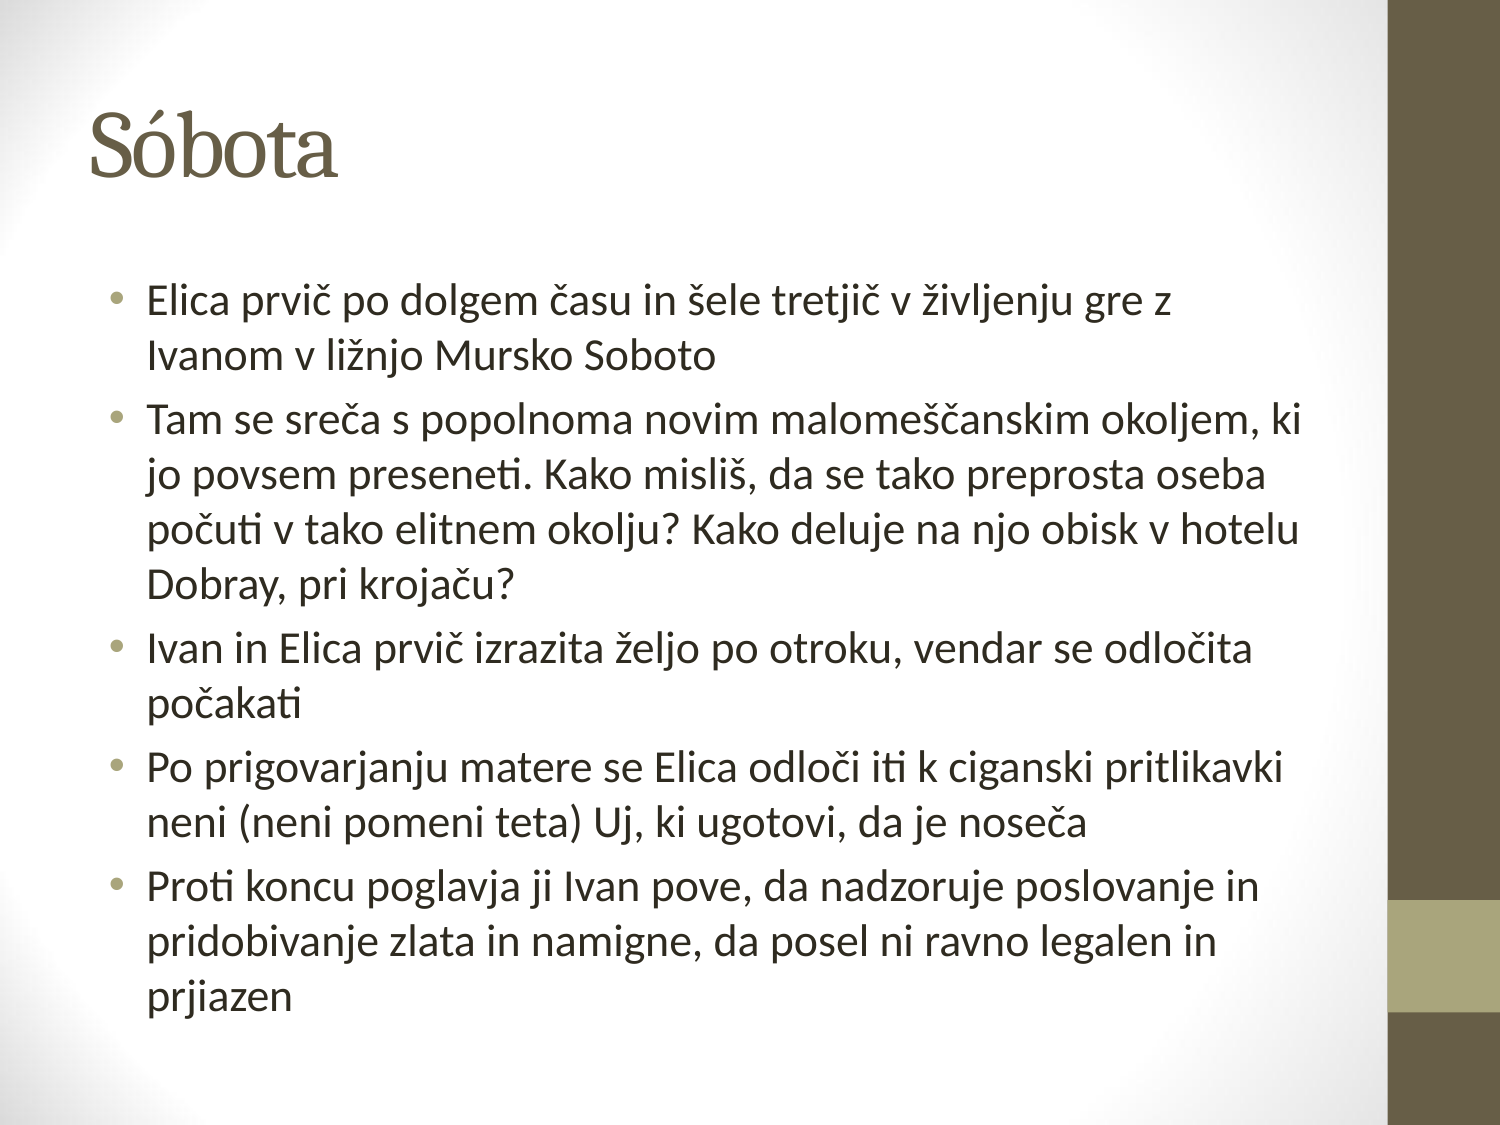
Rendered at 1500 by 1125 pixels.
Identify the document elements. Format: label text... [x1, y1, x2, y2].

title Sóbota [75, 45, 1325, 233]
picture [0, 0, 1387, 1125]
list Elica prvič po dolgem času in šele tretjič v življenju gre z Ivanom v ližnjo Mursko Soboto Tam se sreča s popolnoma novim malomeščanskim okoljem, ki jo povsem preseneti. Kako misliš, da se tako preprosta oseba počuti v tako elitnem okolju? Kako deluje na njo obisk v hotelu Dobray, pri krojaču? Ivan in Elica prvič izrazita željo po otroku, vendar se odločita počakati Po prigovarjanju matere se Elica odloči iti k ciganski pritlikavki neni (neni pomeni teta) Uj, ki ugotovi, da je noseča Proti koncu poglavja ji Ivan pove, da nadzoruje poslovanje in pridobivanje zlata in namigne, da posel ni ravno legalen in prjiazen [75, 262, 1325, 1050]
